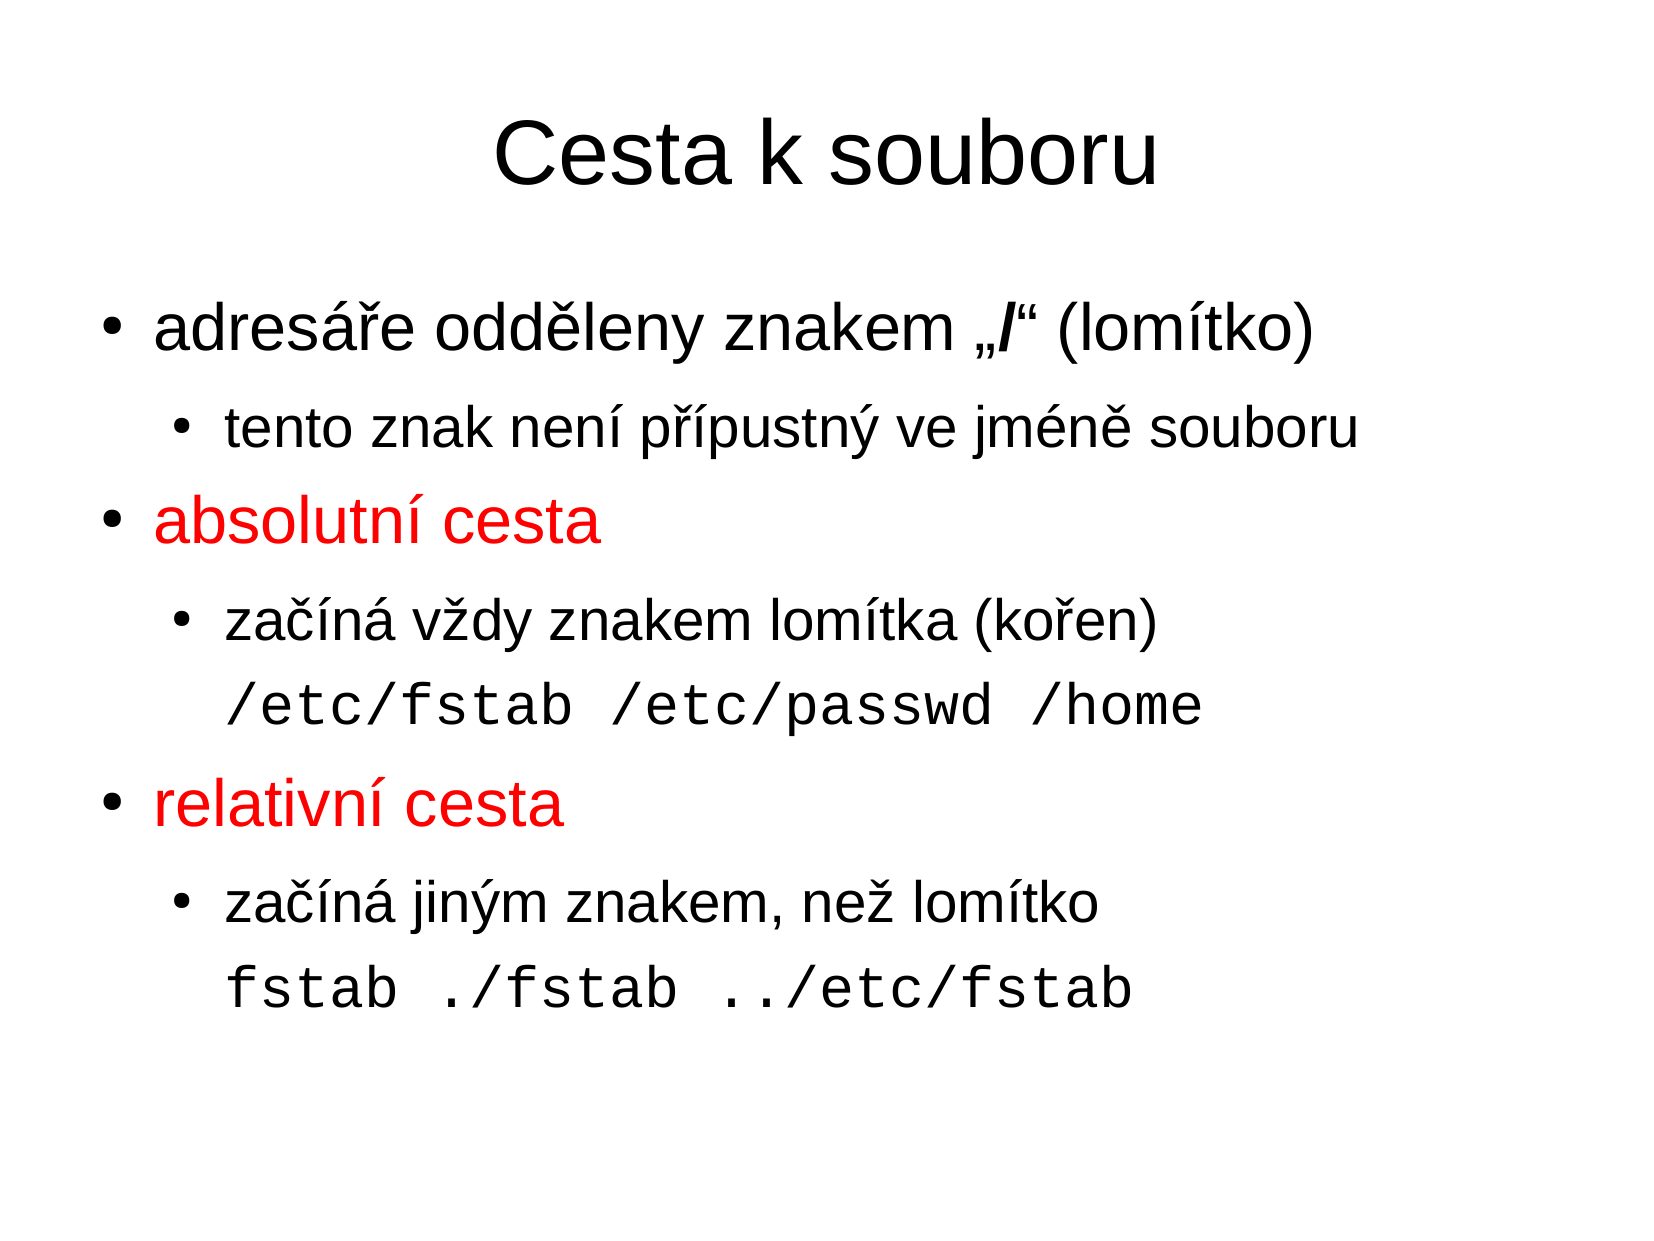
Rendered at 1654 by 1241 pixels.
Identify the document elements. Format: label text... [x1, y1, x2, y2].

list adresáře odděleny znakem „/“ (lomítko) tento znak není přípustný ve jméně souboru absolutní cesta začíná vždy znakem lomítka (kořen) /etc/fstab /etc/passwd /home relativní cesta začíná jiným znakem, než lomítko fstab ./fstab ../etc/fstab [82, 290, 1571, 1094]
title Cesta k souboru [82, 56, 1571, 250]
